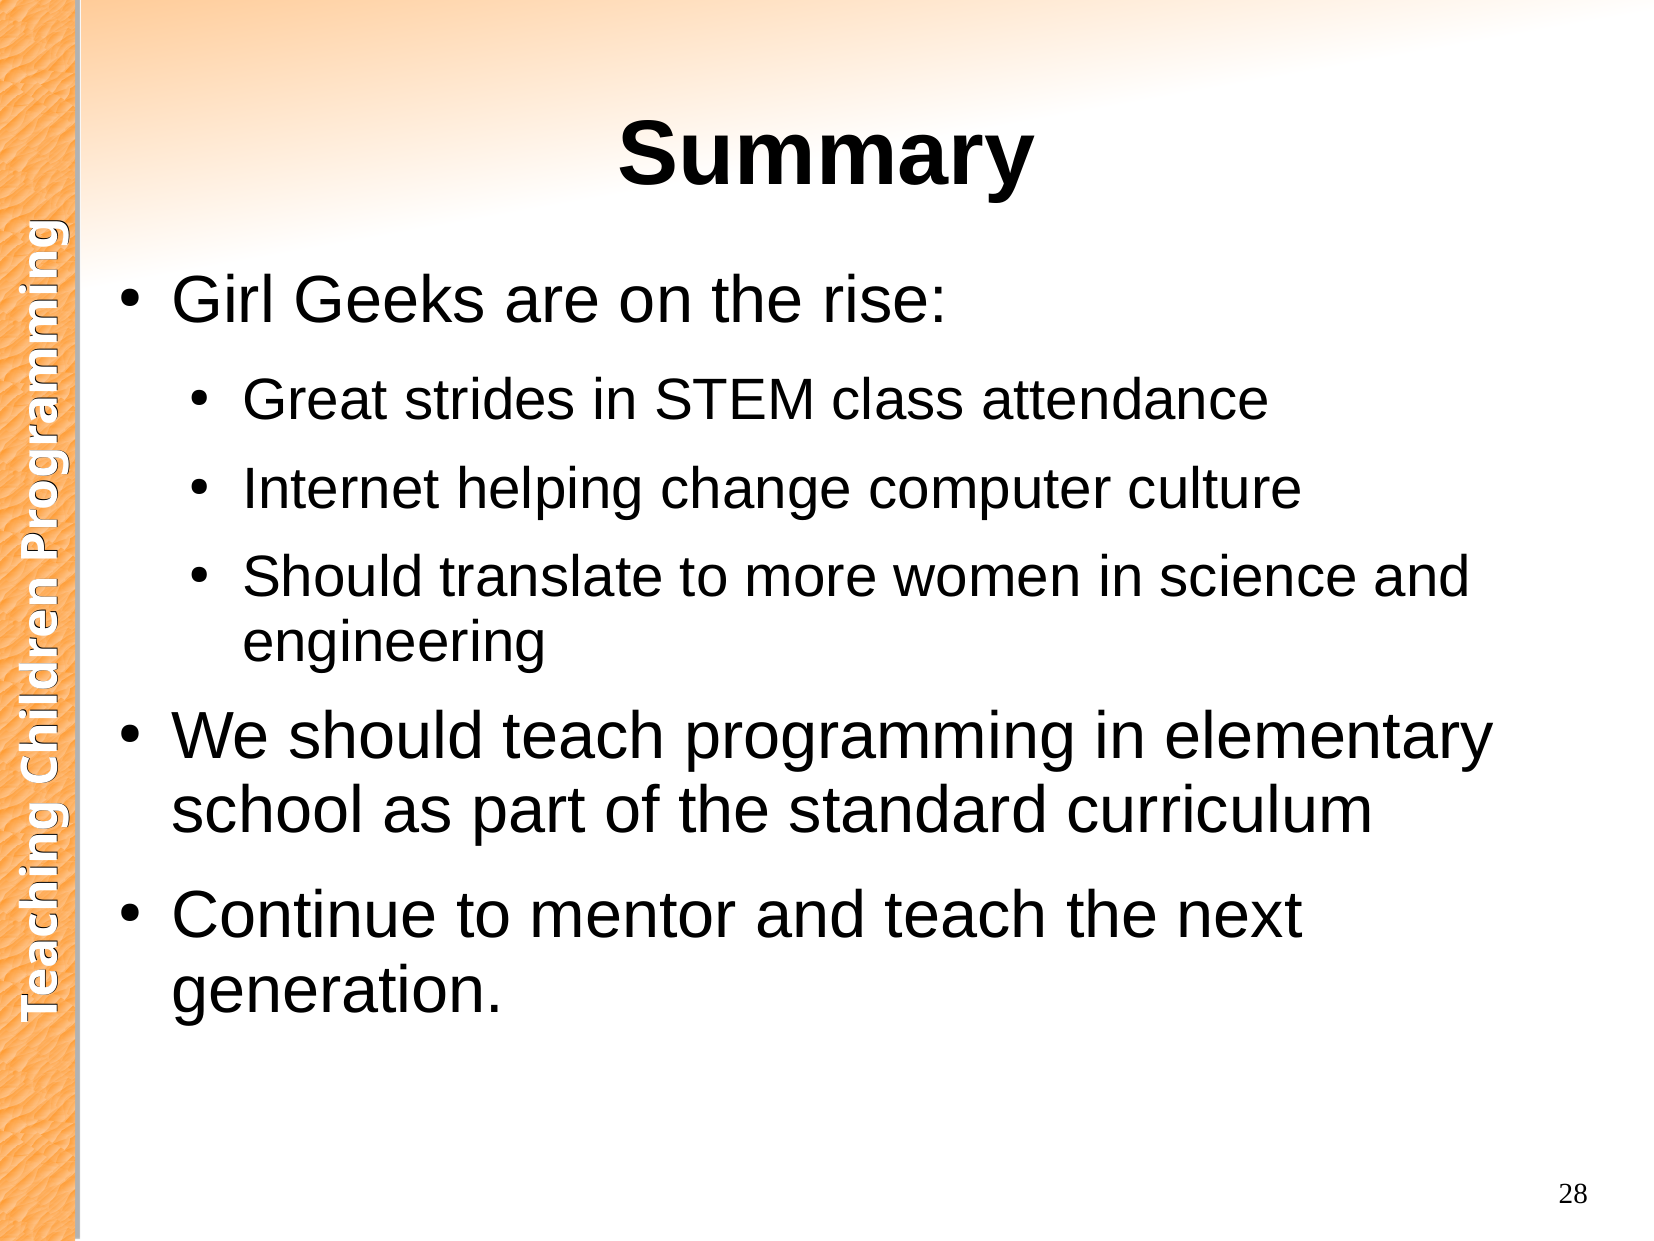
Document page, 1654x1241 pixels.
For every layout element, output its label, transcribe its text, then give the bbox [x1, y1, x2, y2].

title Summary [82, 56, 1571, 250]
list Girl Geeks are on the rise: Great strides in STEM class attendance Internet helping change computer culture Should translate to more women in science and engineering We should teach programming in elementary school as part of the standard curriculum Continue to mentor and teach the next generation. [100, 262, 1588, 1161]
picture [0, 0, 75, 1241]
